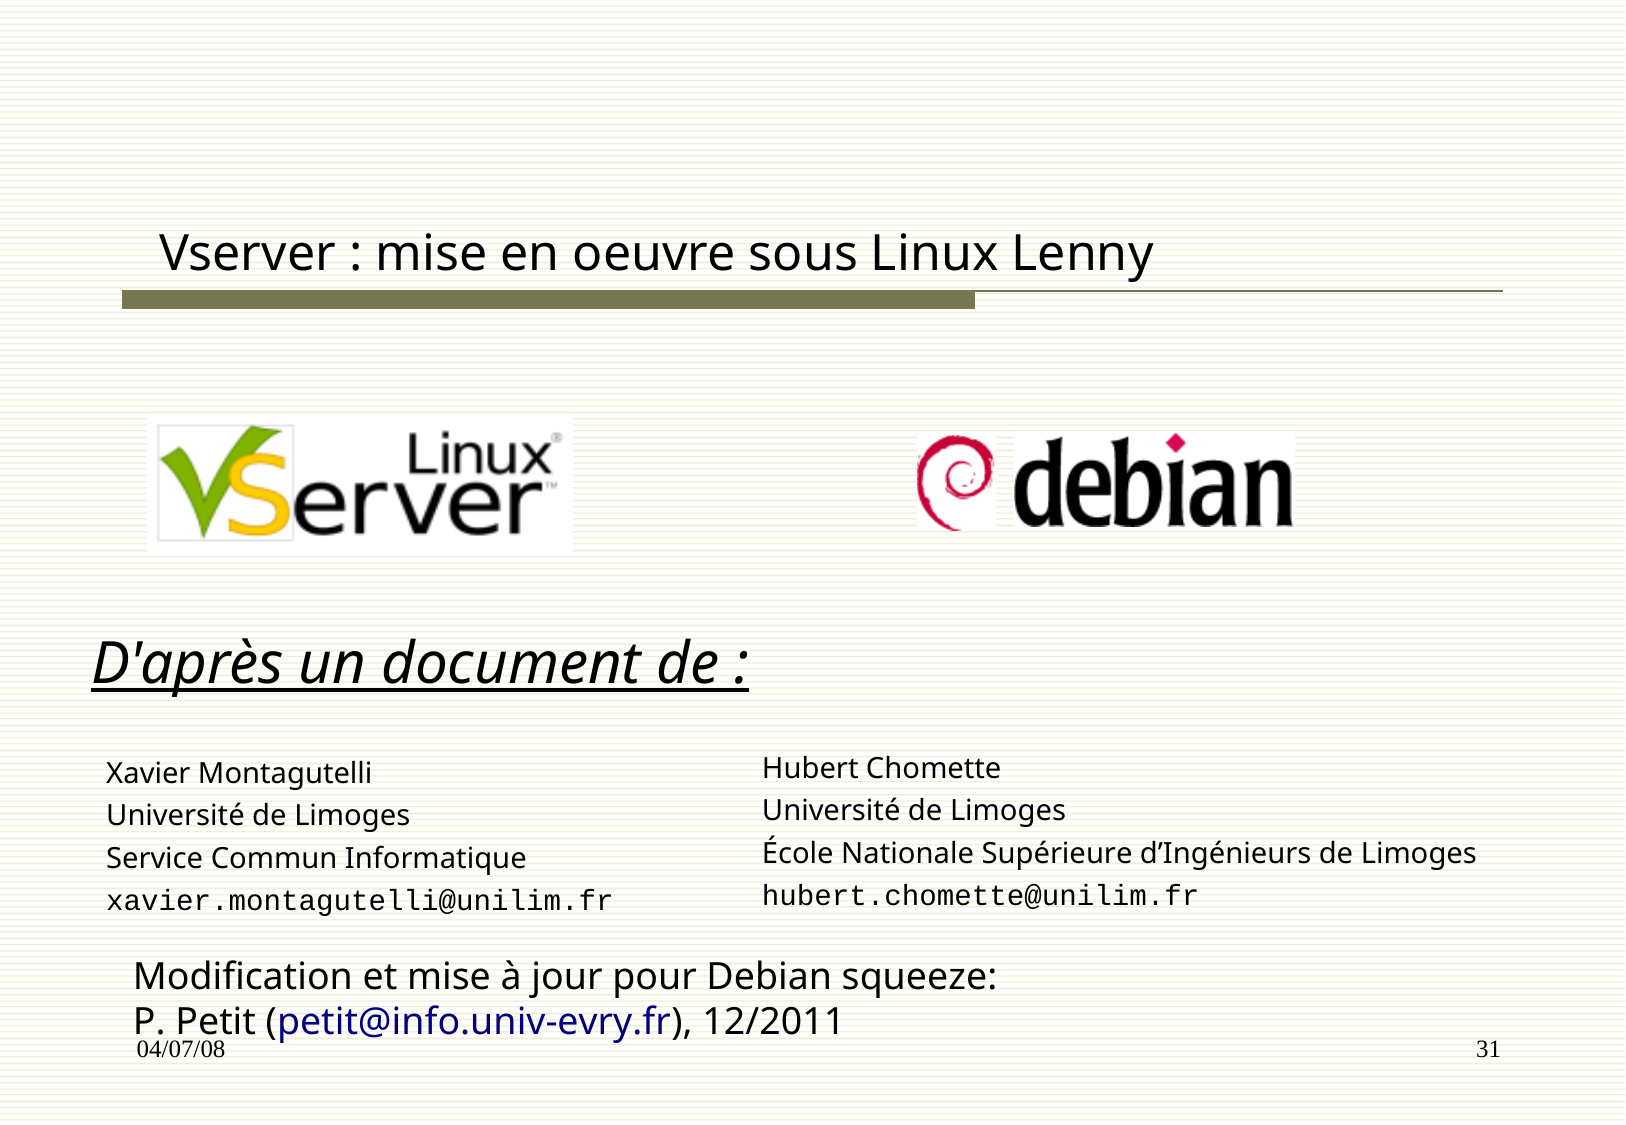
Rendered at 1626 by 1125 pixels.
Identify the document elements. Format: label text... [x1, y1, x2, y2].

text_box Hubert Chomette Université de Limoges École Nationale Supérieure d’Ingénieurs de Limoges hubert.chomette@unilim.fr [747, 741, 1565, 911]
picture [0, 0, 1626, 1125]
title Vserver : mise en oeuvre sous Linux Lenny [144, 62, 1526, 289]
text_box Xavier Montagutelli Université de Limoges Service Commun Informatique xavier.montagutelli@unilim.fr [91, 746, 683, 916]
subtitle D'après un document de : [0, 630, 1361, 739]
text_box Modification et mise à jour pour Debian squeeze: P. Petit (petit@info.univ-evry.fr), 12/2011 [118, 944, 1536, 1050]
